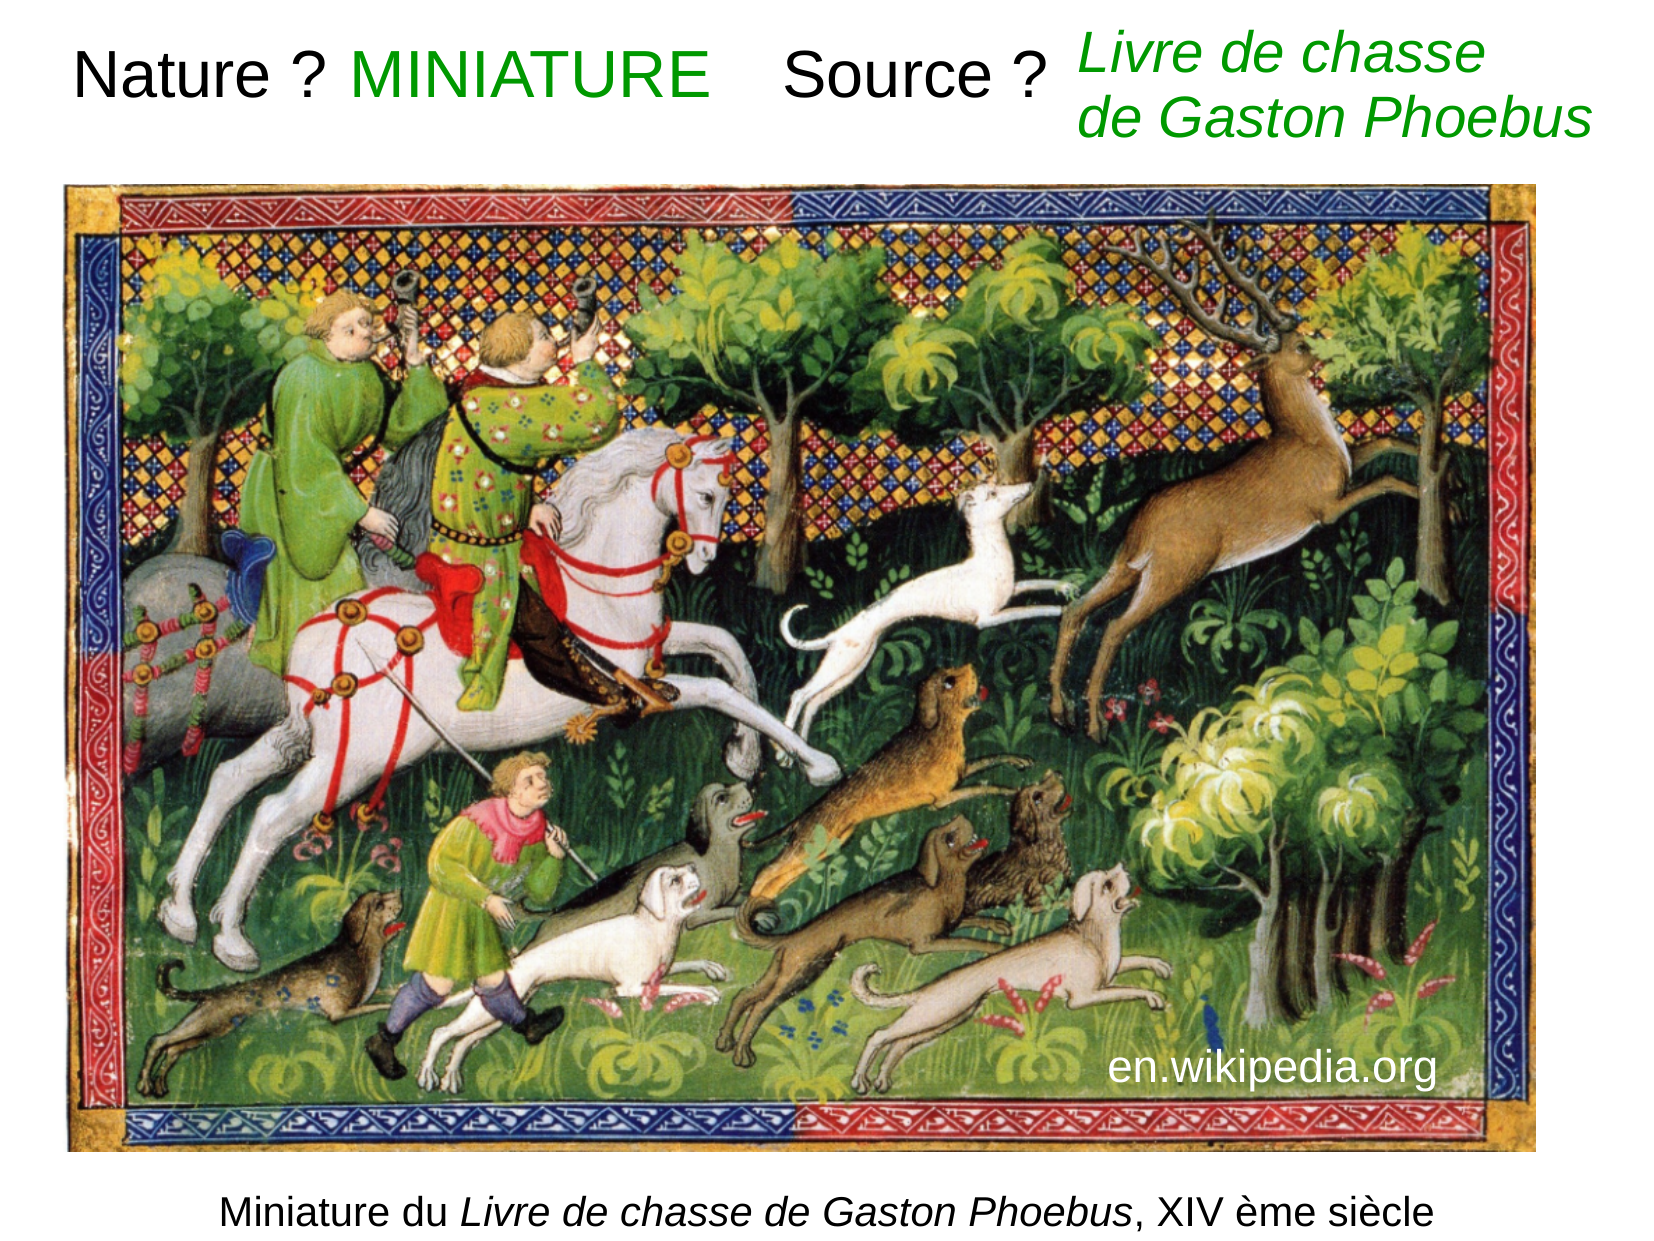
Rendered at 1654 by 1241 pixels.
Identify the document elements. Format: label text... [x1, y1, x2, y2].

text_box MINIATURE [334, 29, 727, 120]
picture [62, 184, 1536, 1152]
text_box en.wikipedia.org [1092, 1033, 1477, 1100]
text_box Source ? [767, 29, 1062, 120]
text_box Livre de chasse de Gaston Phoebus [1062, 12, 1609, 157]
text_box Miniature du Livre de chasse de Gaston Phoebus, XIV ème siècle [88, 1181, 1565, 1241]
text_box Nature ? [57, 29, 334, 120]
